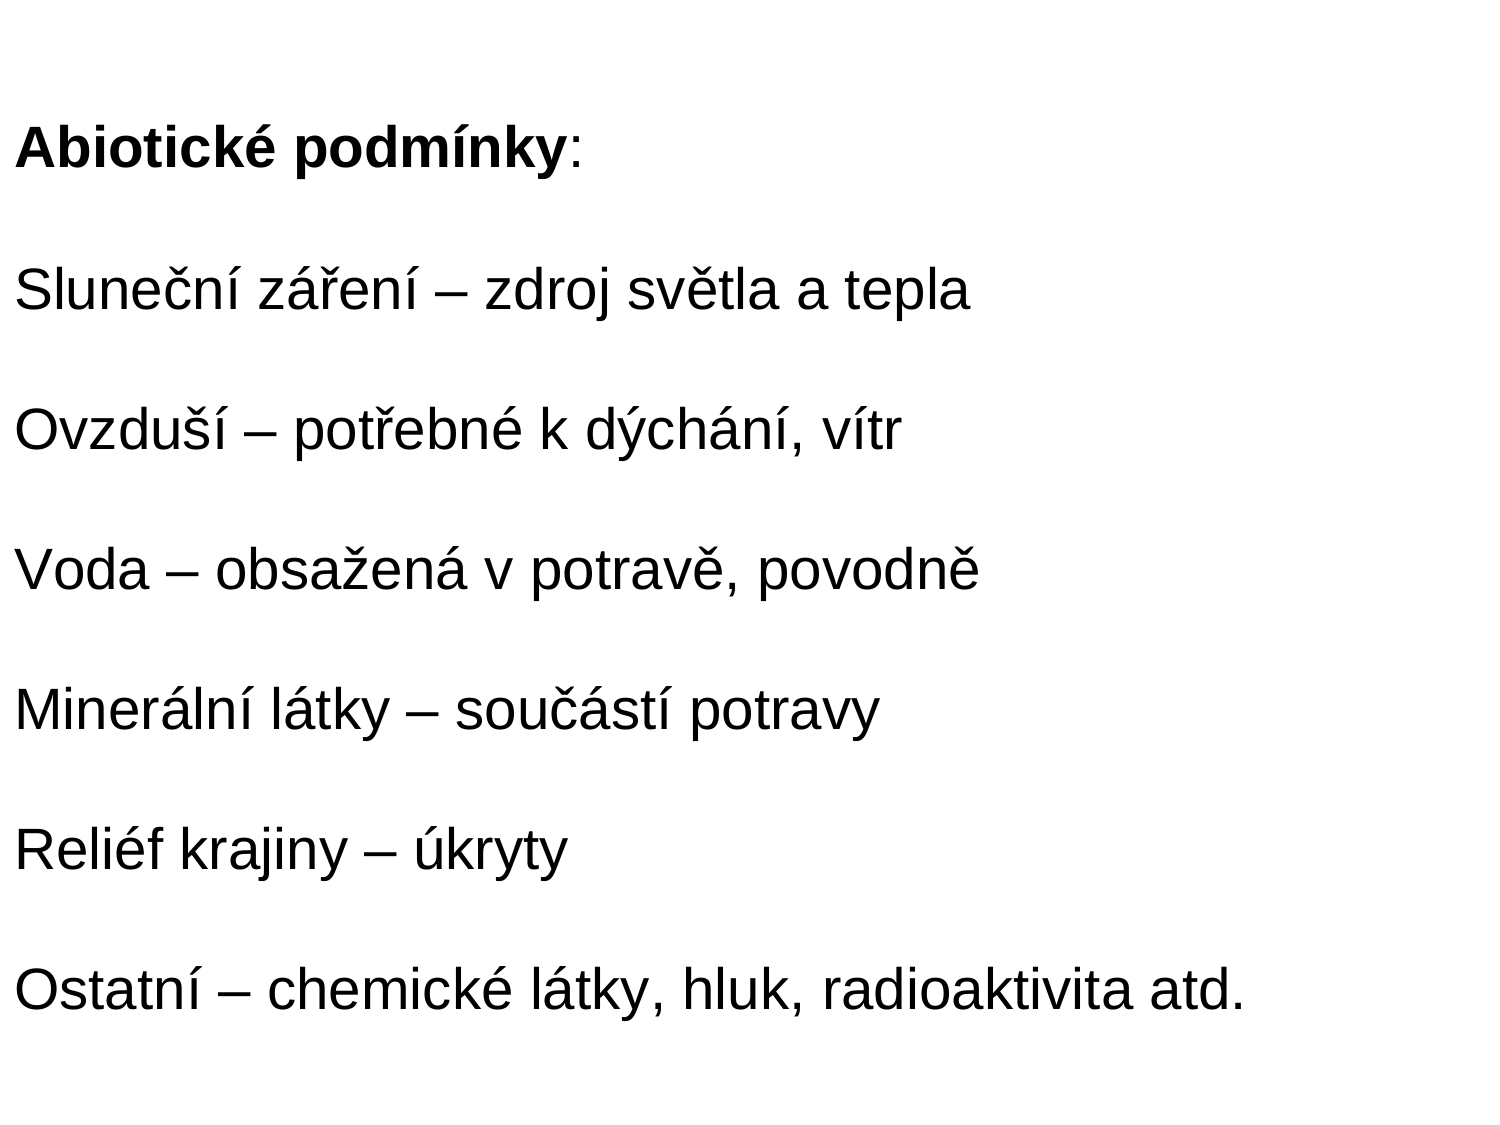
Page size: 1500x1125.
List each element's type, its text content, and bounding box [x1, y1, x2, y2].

text_box Abiotické podmínky: [0, 101, 1500, 188]
text_box Sluneční záření – zdroj světla a tepla Ovzduší – potřebné k dýchání, vítr Voda – obsažená v potravě, povodně Minerální látky – součástí potravy Reliéf krajiny – úkryty Ostatní – chemické látky, hluk, radioaktivita atd. [0, 243, 1264, 1099]
